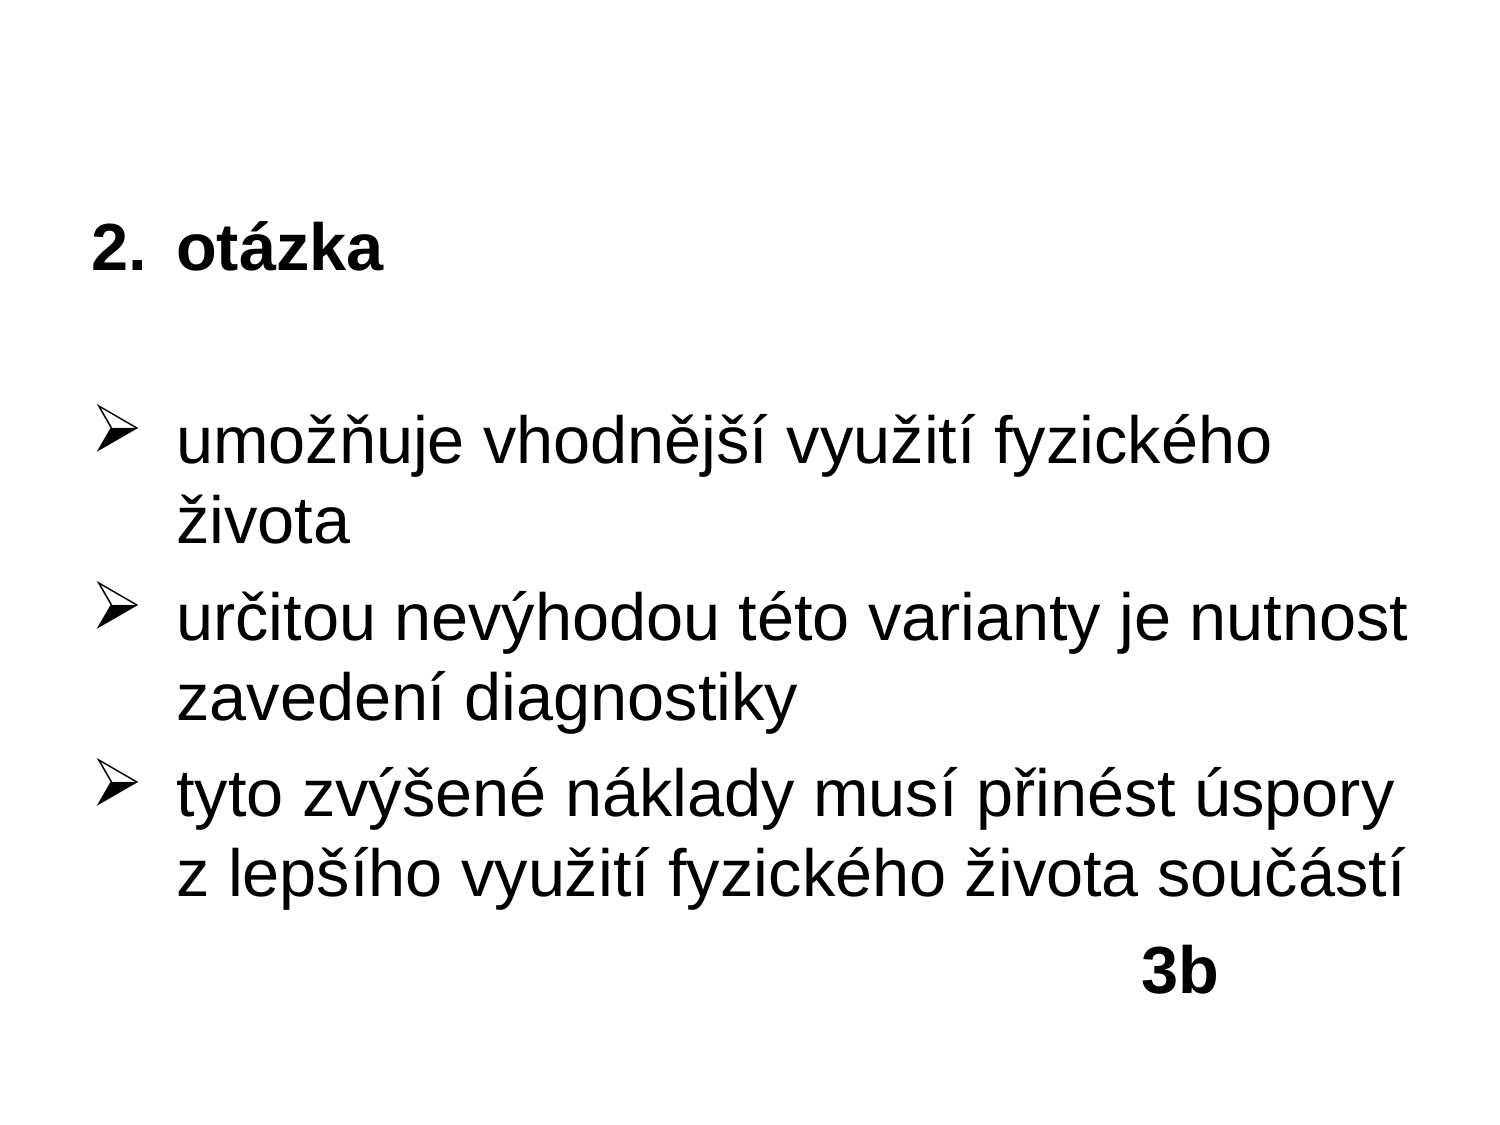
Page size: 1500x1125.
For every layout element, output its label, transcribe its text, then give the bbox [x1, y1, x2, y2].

list otázka umožňuje vhodnější využití fyzického života určitou nevýhodou této varianty je nutnost zavedení diagnostiky tyto zvýšené náklady musí přinést úspory z lepšího využití fyzického života součástí 3b [76, 196, 1427, 1125]
